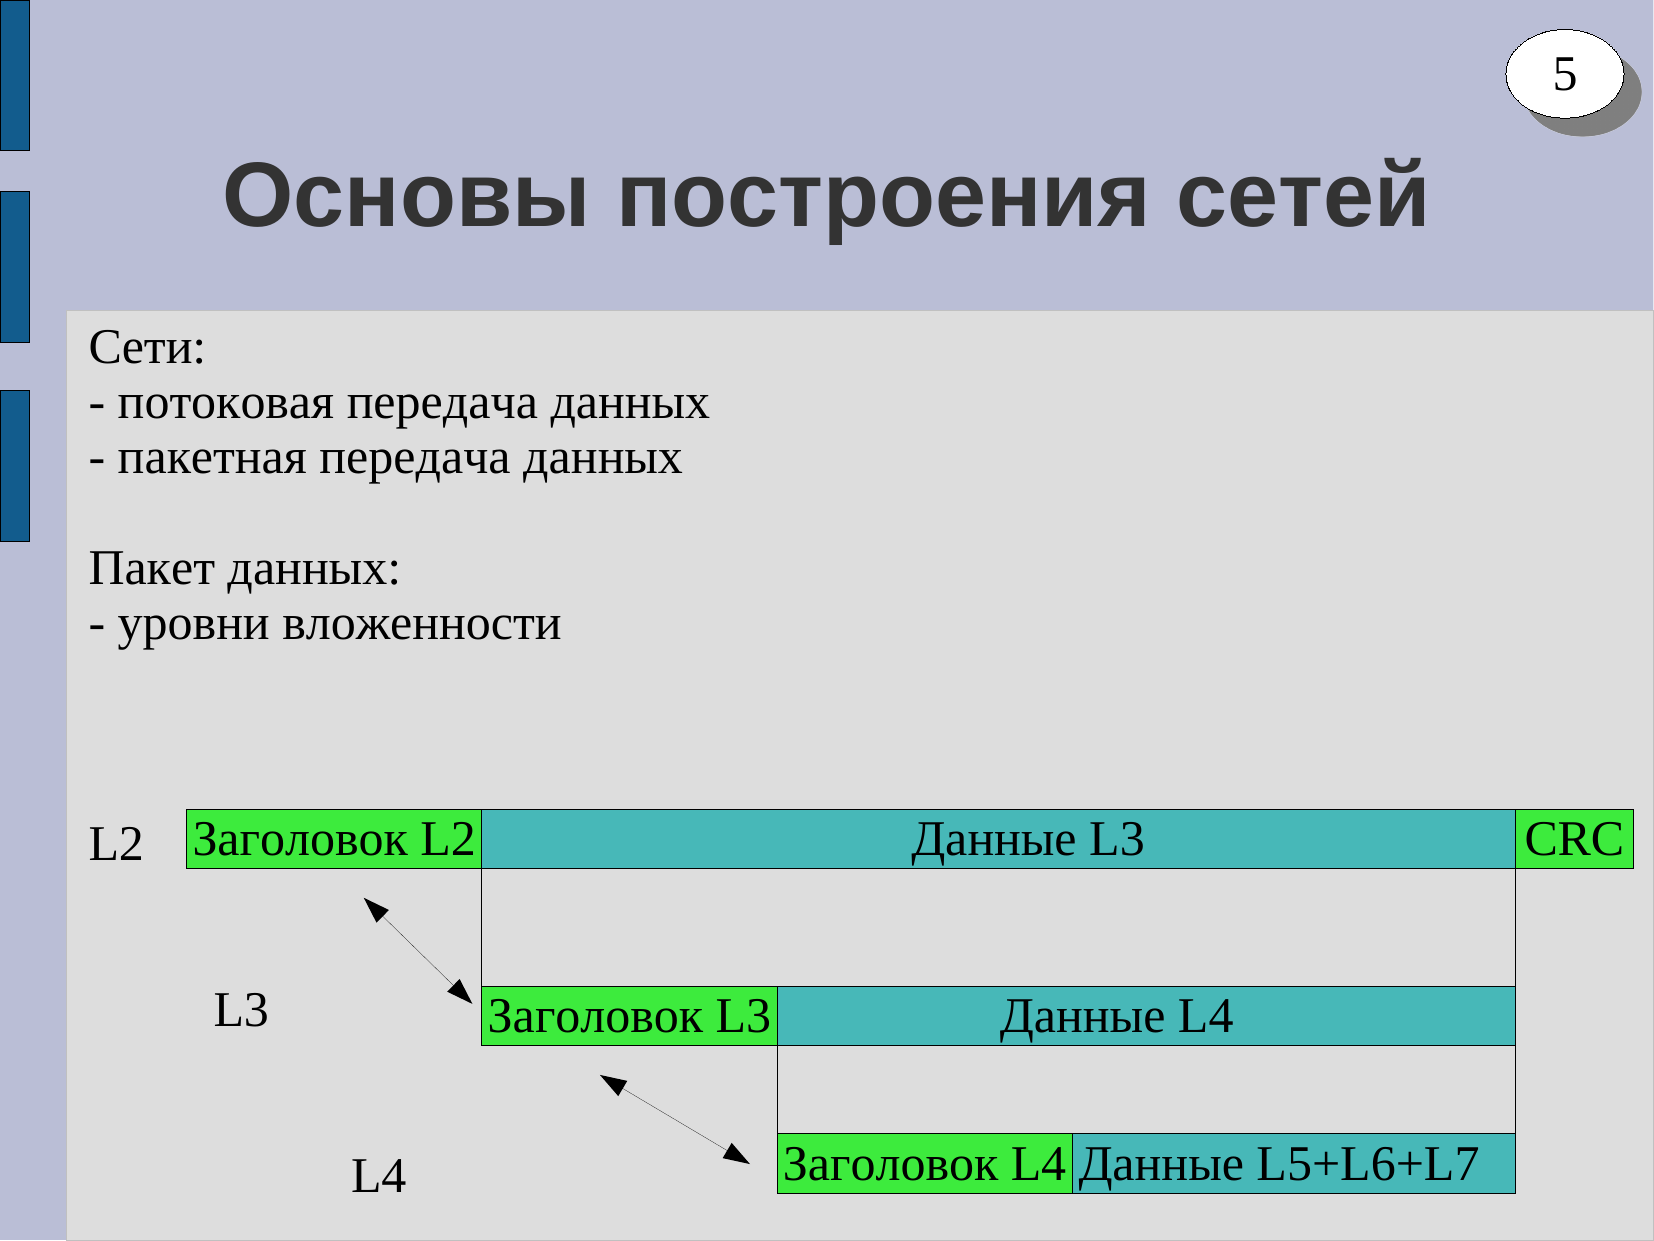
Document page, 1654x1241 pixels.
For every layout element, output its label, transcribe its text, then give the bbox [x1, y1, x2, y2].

title Основы построения сетей [121, 91, 1534, 299]
text_box 5 [1505, 29, 1625, 119]
text_box Заголовок L3 [481, 986, 778, 1046]
text_box Заголовок L2 [186, 809, 482, 869]
text_box Данные L4 [778, 986, 1516, 1046]
text_box CRC [1515, 809, 1634, 869]
text_box Заголовок L4 [777, 1133, 1073, 1194]
text_box Данные L5+L6+L7 [1073, 1133, 1516, 1194]
text_box Сети: - потоковая передача данных - пакетная передача данных Пакет данных: - уровни вложенности L2 L3 L4 [88, 318, 1654, 1231]
text_box Данные L3 [482, 809, 1515, 869]
